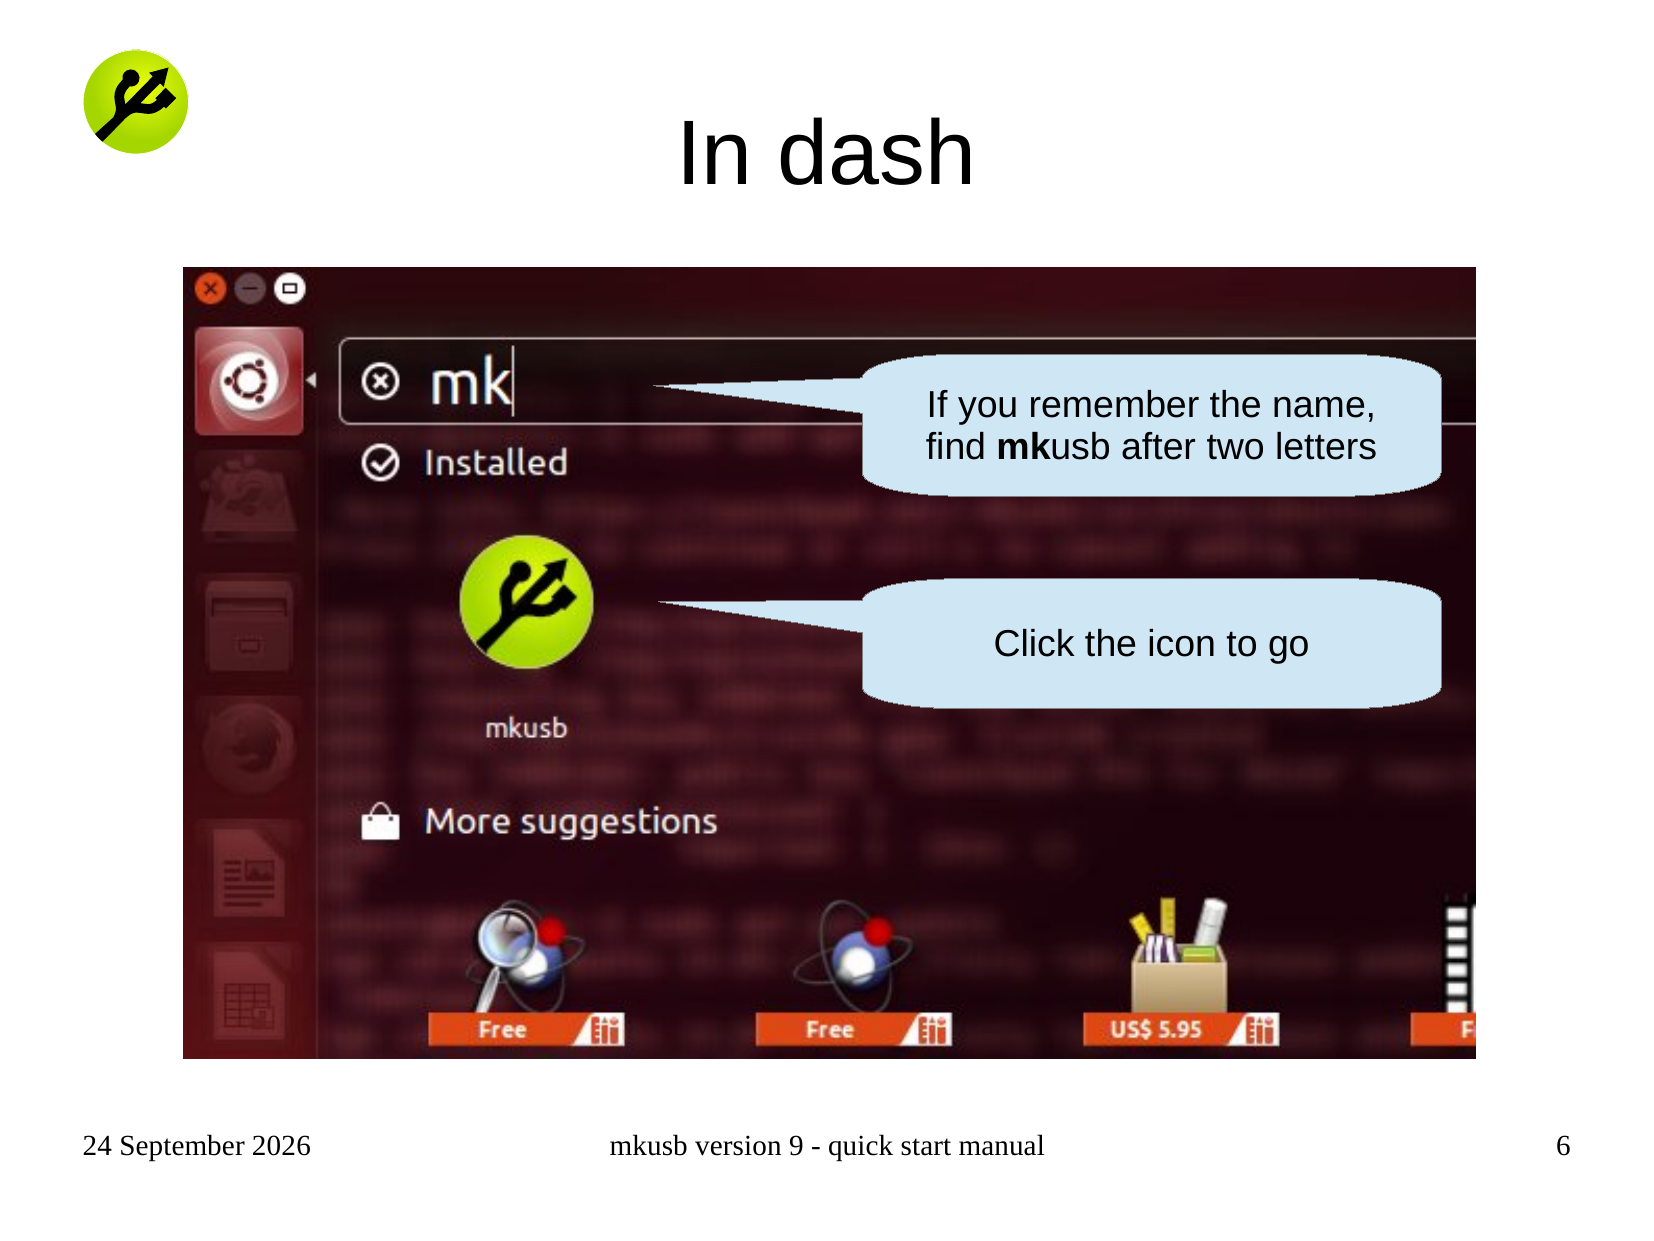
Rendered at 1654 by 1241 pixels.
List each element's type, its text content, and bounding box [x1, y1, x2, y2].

text_box If you remember the name, find mkusb after two letters [653, 354, 1442, 497]
title In dash [82, 49, 1571, 257]
text_box Click the icon to go [658, 578, 1442, 709]
picture [183, 267, 1476, 1059]
